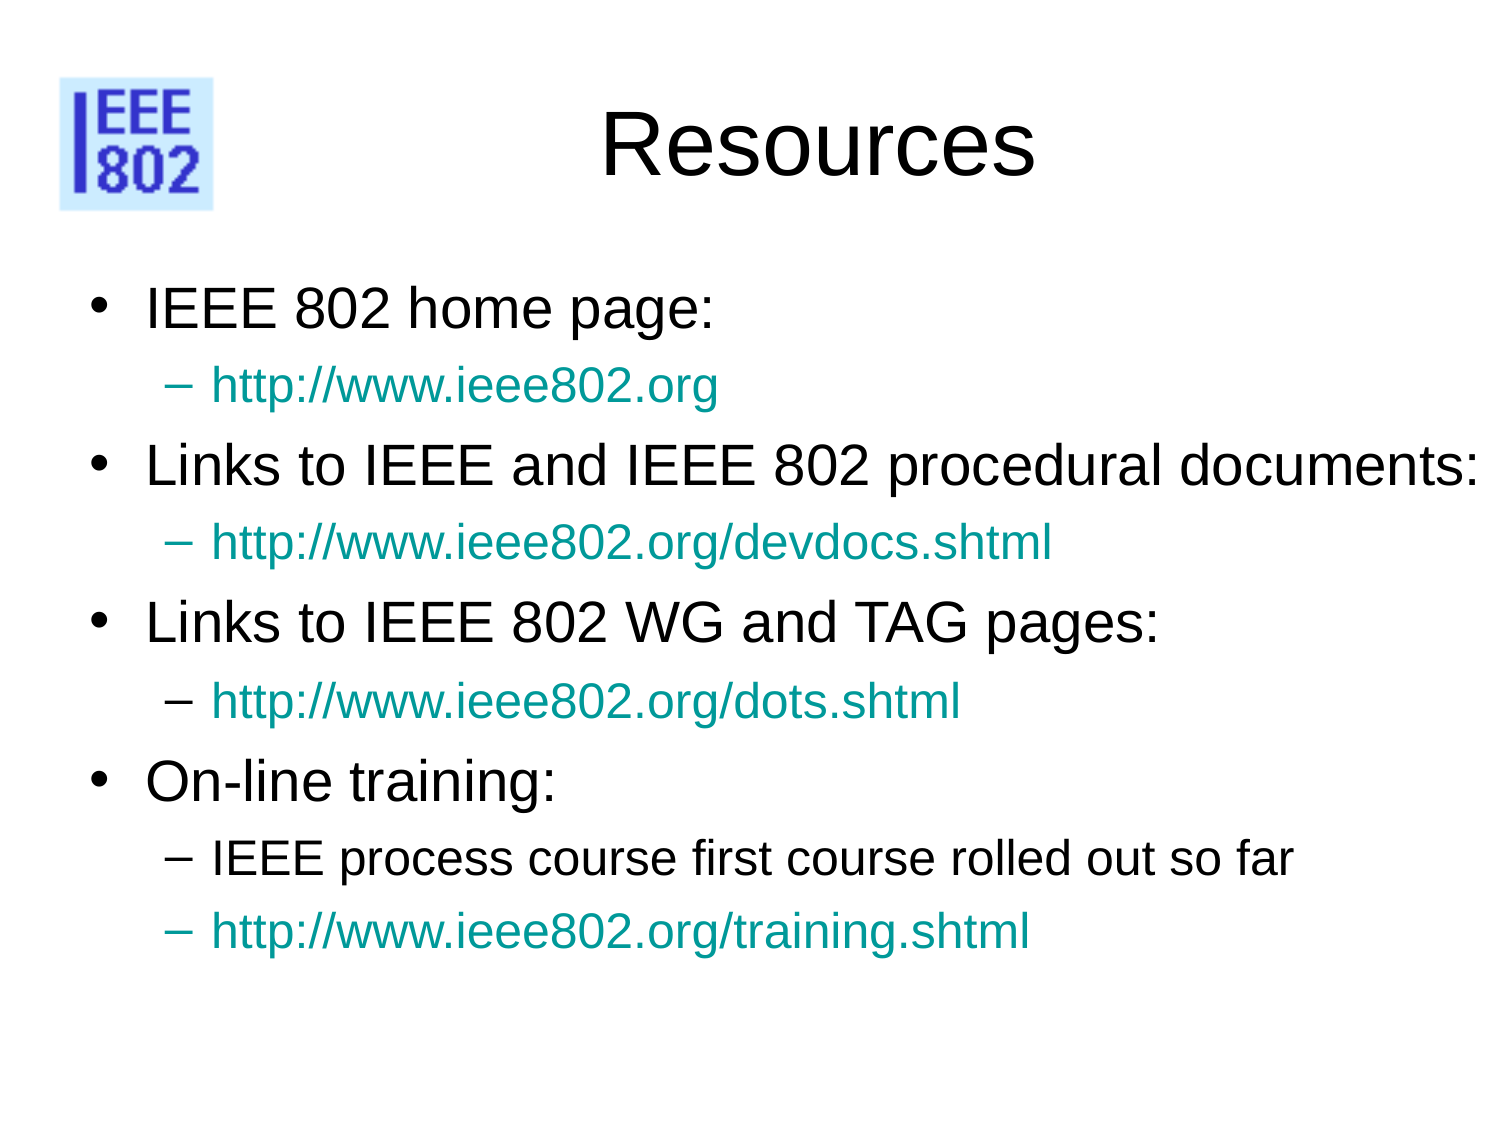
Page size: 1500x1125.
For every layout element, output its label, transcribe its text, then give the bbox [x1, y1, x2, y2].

text_box Resources [212, 45, 1425, 233]
picture [37, 49, 232, 250]
text_box IEEE 802 home page: http://www.ieee802.org Links to IEEE and IEEE 802 procedural documents: http://www.ieee802.org/devdocs.shtml Links to IEEE 802 WG and TAG pages: http://www.ieee802.org/dots.shtml On-line training: IEEE process course first course rolled out so far http://www.ieee802.org/training.shtml [74, 262, 1500, 1005]
